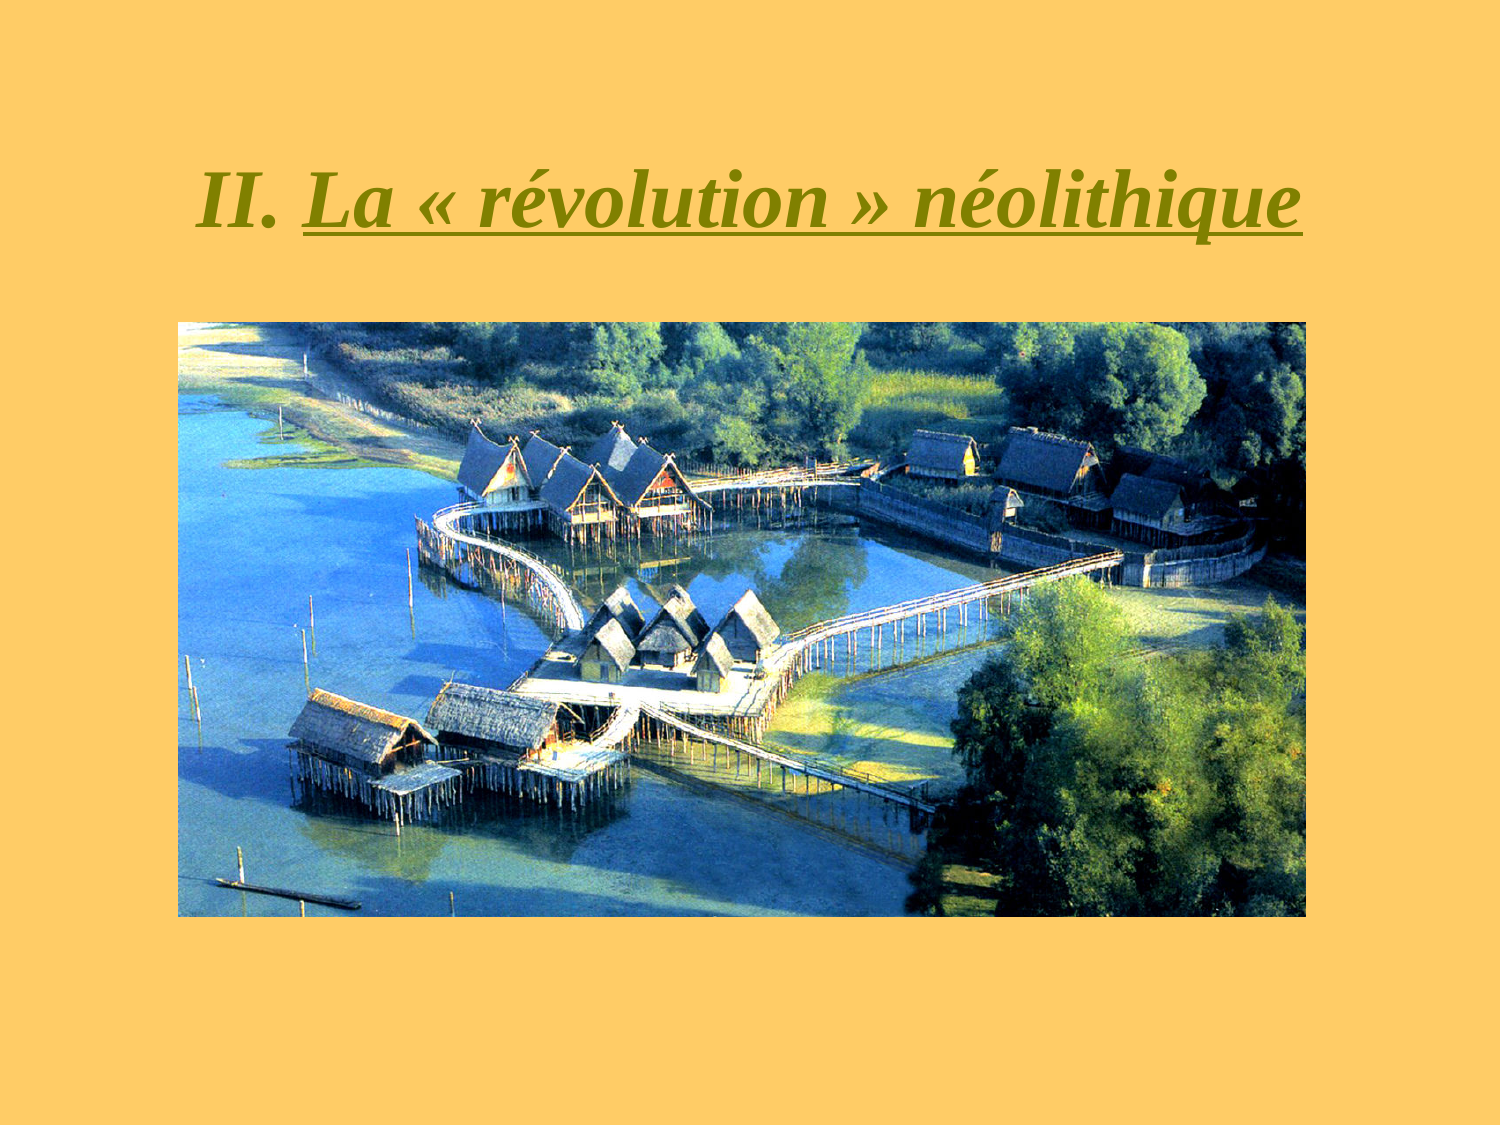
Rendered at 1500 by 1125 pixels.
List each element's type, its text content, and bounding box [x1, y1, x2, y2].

text_box II. La « révolution » néolithique [112, 99, 1388, 288]
picture [178, 322, 1306, 917]
